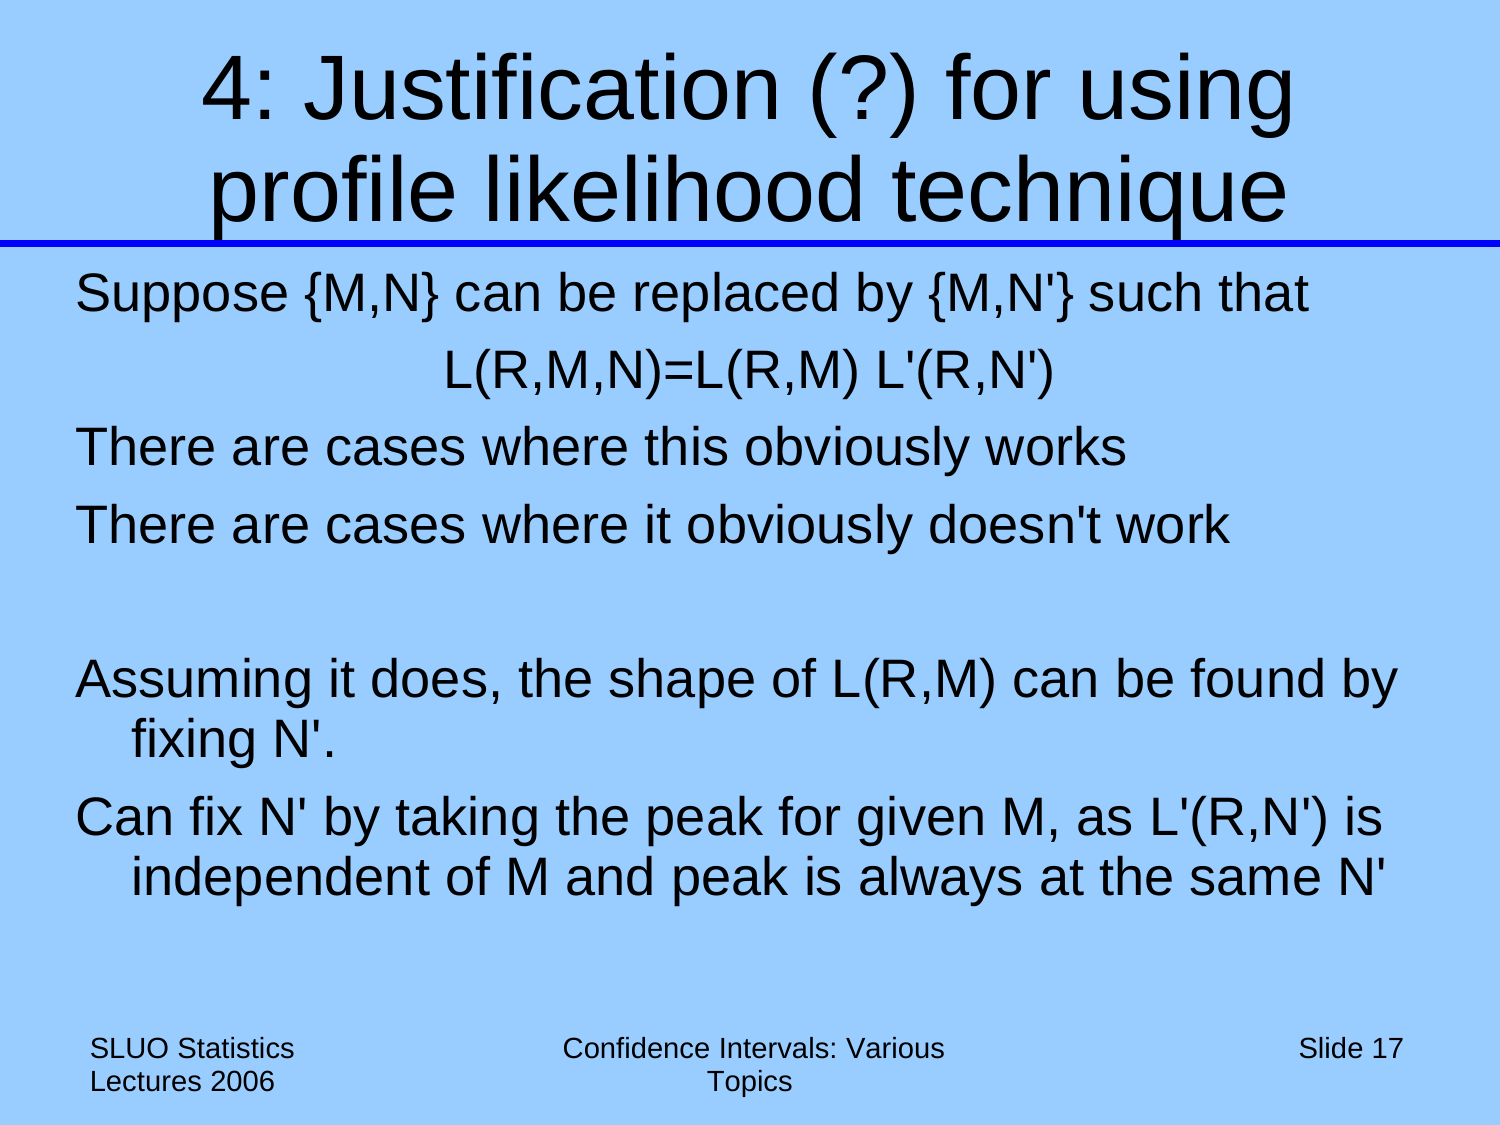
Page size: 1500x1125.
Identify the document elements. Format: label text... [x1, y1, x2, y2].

title 4: Justification (?) for using profile likelihood technique [75, 36, 1426, 242]
list Suppose {M,N} can be replaced by {M,N'} such that L(R,M,N)=L(R,M) L'(R,N') There are cases where this obviously works There are cases where it obviously doesn't work Assuming it does, the shape of L(R,M) can be found by fixing N'. Can fix N' by taking the peak for given M, as L'(R,N') is independent of M and peak is always at the same N' [75, 262, 1426, 1006]
